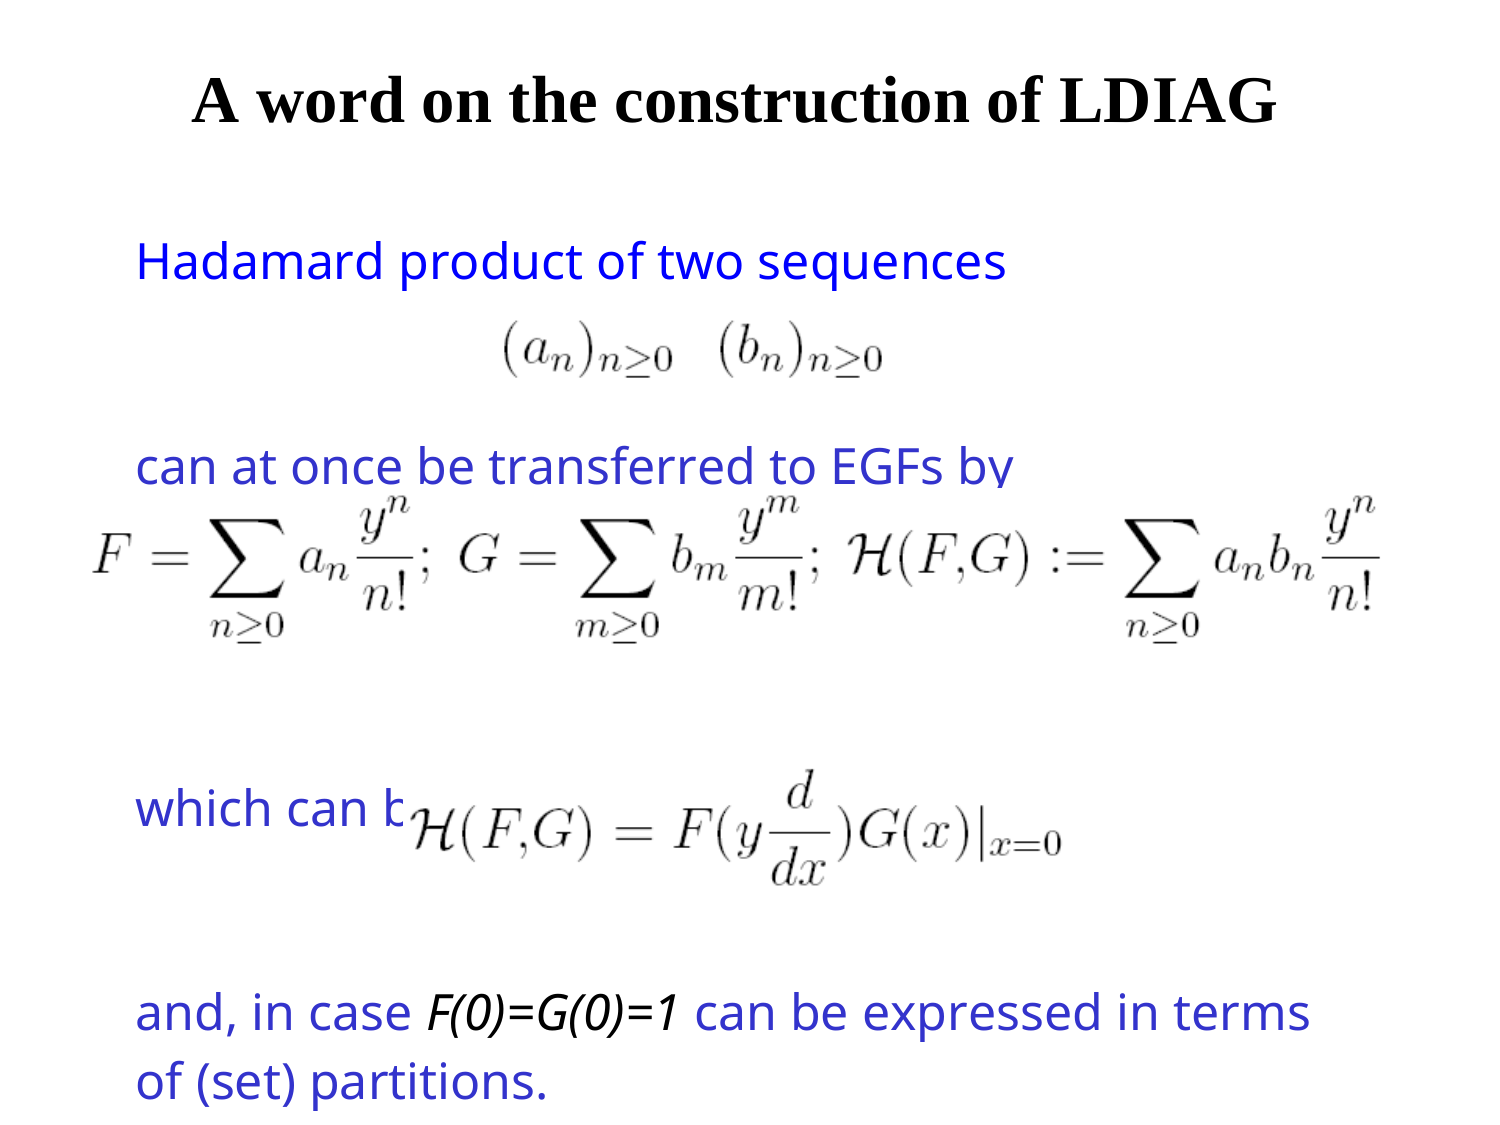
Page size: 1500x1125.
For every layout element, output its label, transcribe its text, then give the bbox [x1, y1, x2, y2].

picture [403, 760, 1067, 892]
text_box Hadamard product of two sequences can at once be transferred to EGFs by which can be written and, in case F(0)=G(0)=1 can be expressed in terms of (set) partitions. [120, 650, 1365, 1122]
text_box Hadamard product of two sequences can at once be transferred to EGFs by which can be written and, in case F(0)=G(0)=1 can be expressed in terms of (set) partitions. [120, 218, 1365, 488]
picture [88, 488, 1391, 650]
text_box A word on the construction of LDIAG [177, 59, 1295, 148]
picture [489, 313, 896, 389]
